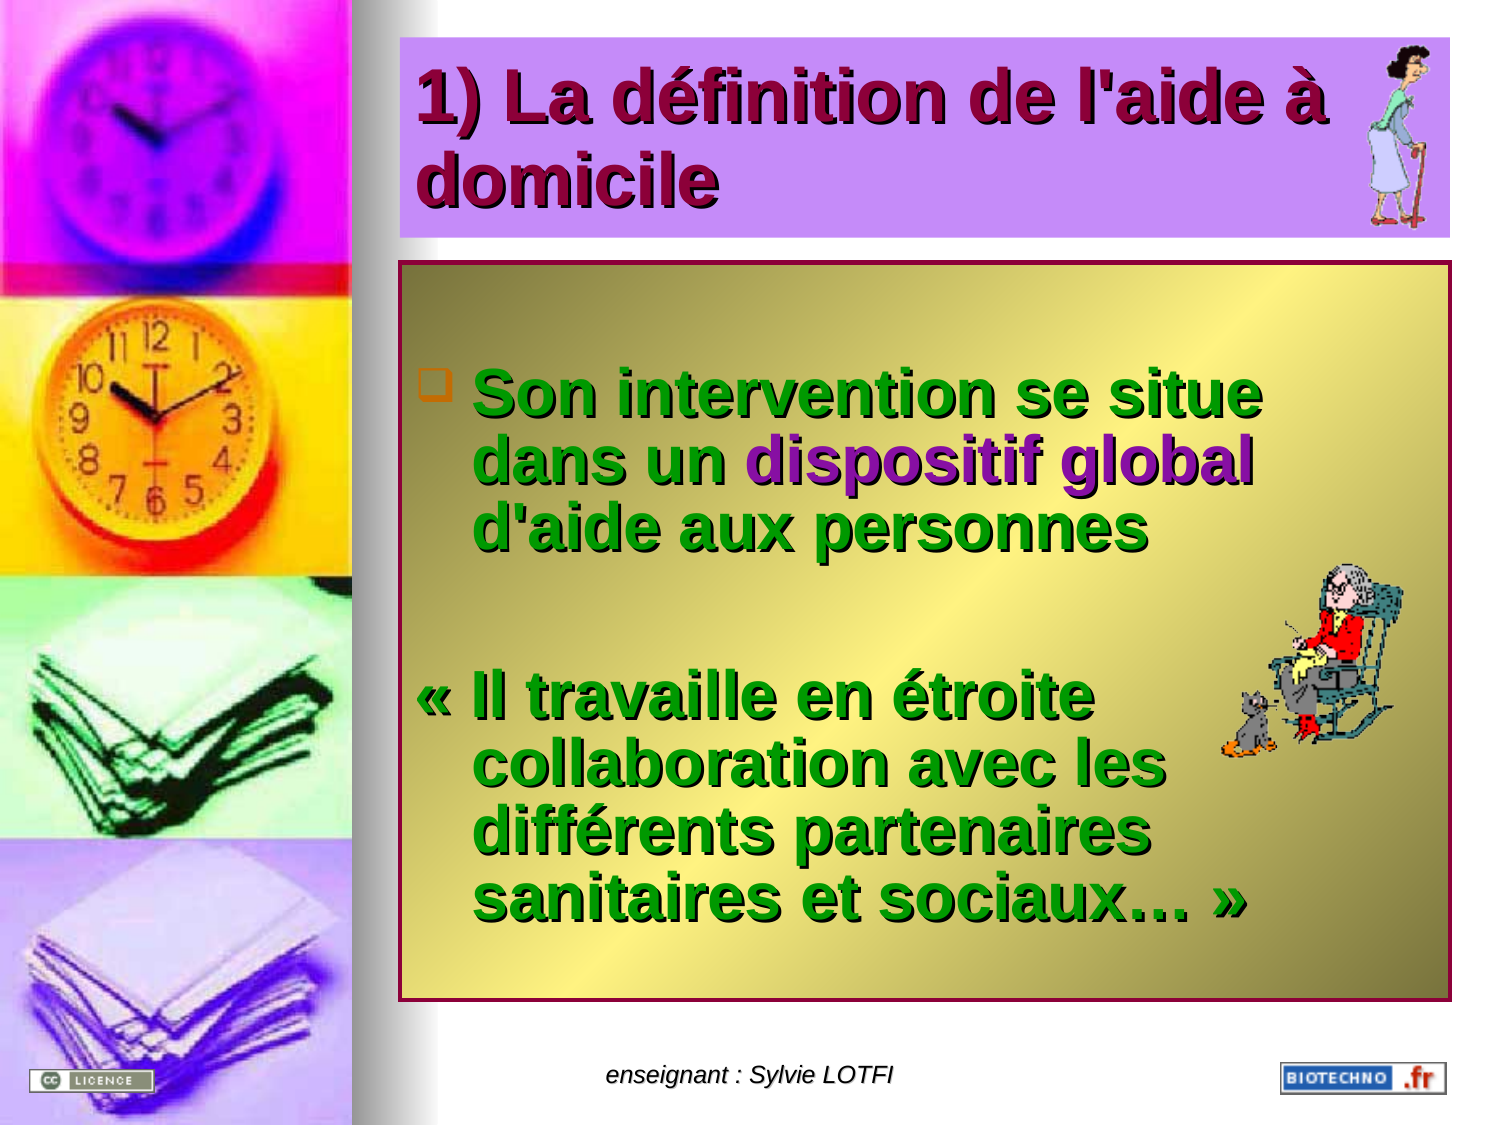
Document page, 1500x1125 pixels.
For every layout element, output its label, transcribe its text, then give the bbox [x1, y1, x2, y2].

picture [1210, 562, 1408, 764]
picture [1364, 42, 1432, 232]
title 1) La définition de l'aide à domicile [399, 37, 1450, 238]
list Son intervention se situe dans un dispositif global d'aide aux personnes « Il travaille en étroite collaboration avec les différents partenaires sanitaires et sociaux… » [399, 262, 1450, 1001]
picture [0, 0, 352, 1125]
picture [1280, 1062, 1447, 1095]
